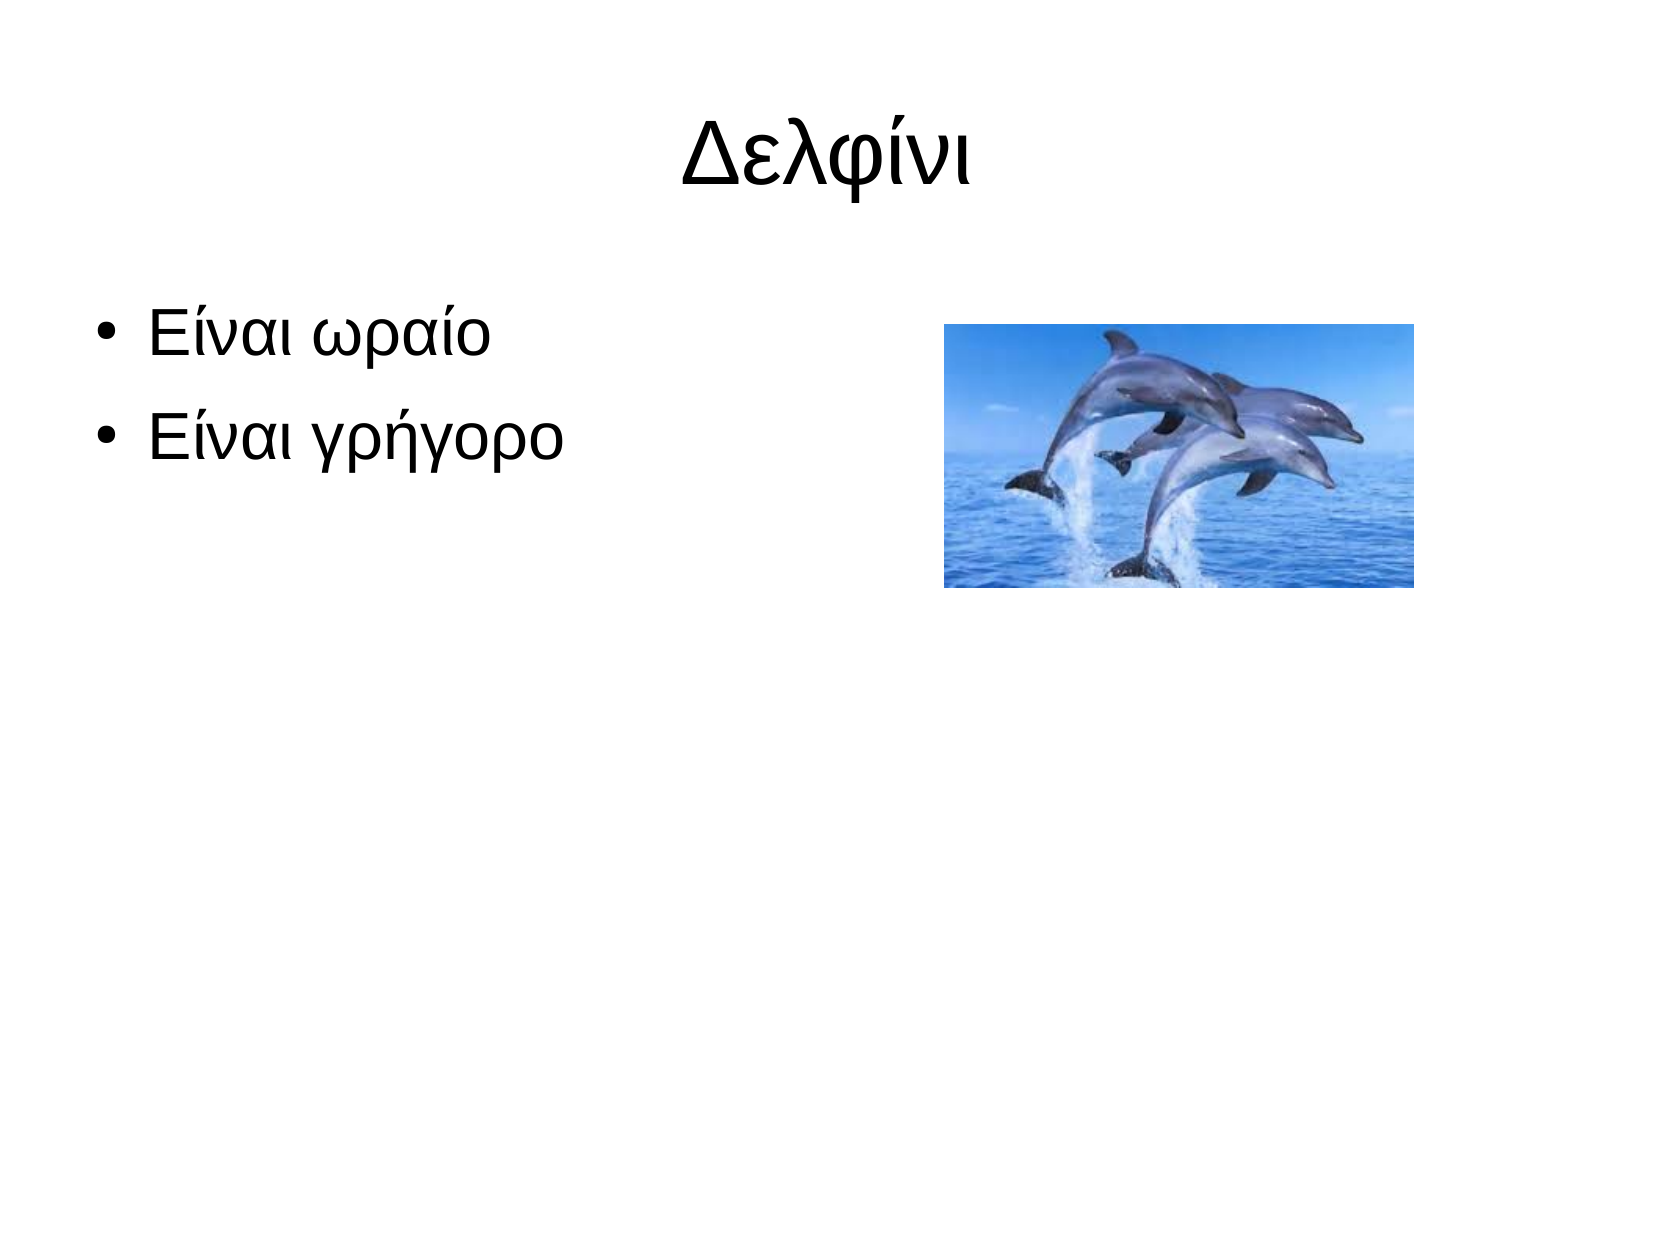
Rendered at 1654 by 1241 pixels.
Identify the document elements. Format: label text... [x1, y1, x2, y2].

picture [944, 324, 1414, 588]
title Δελφίνι [82, 49, 1571, 257]
list Είναι ωραίο Είναι γρήγορο [76, 295, 1565, 1114]
